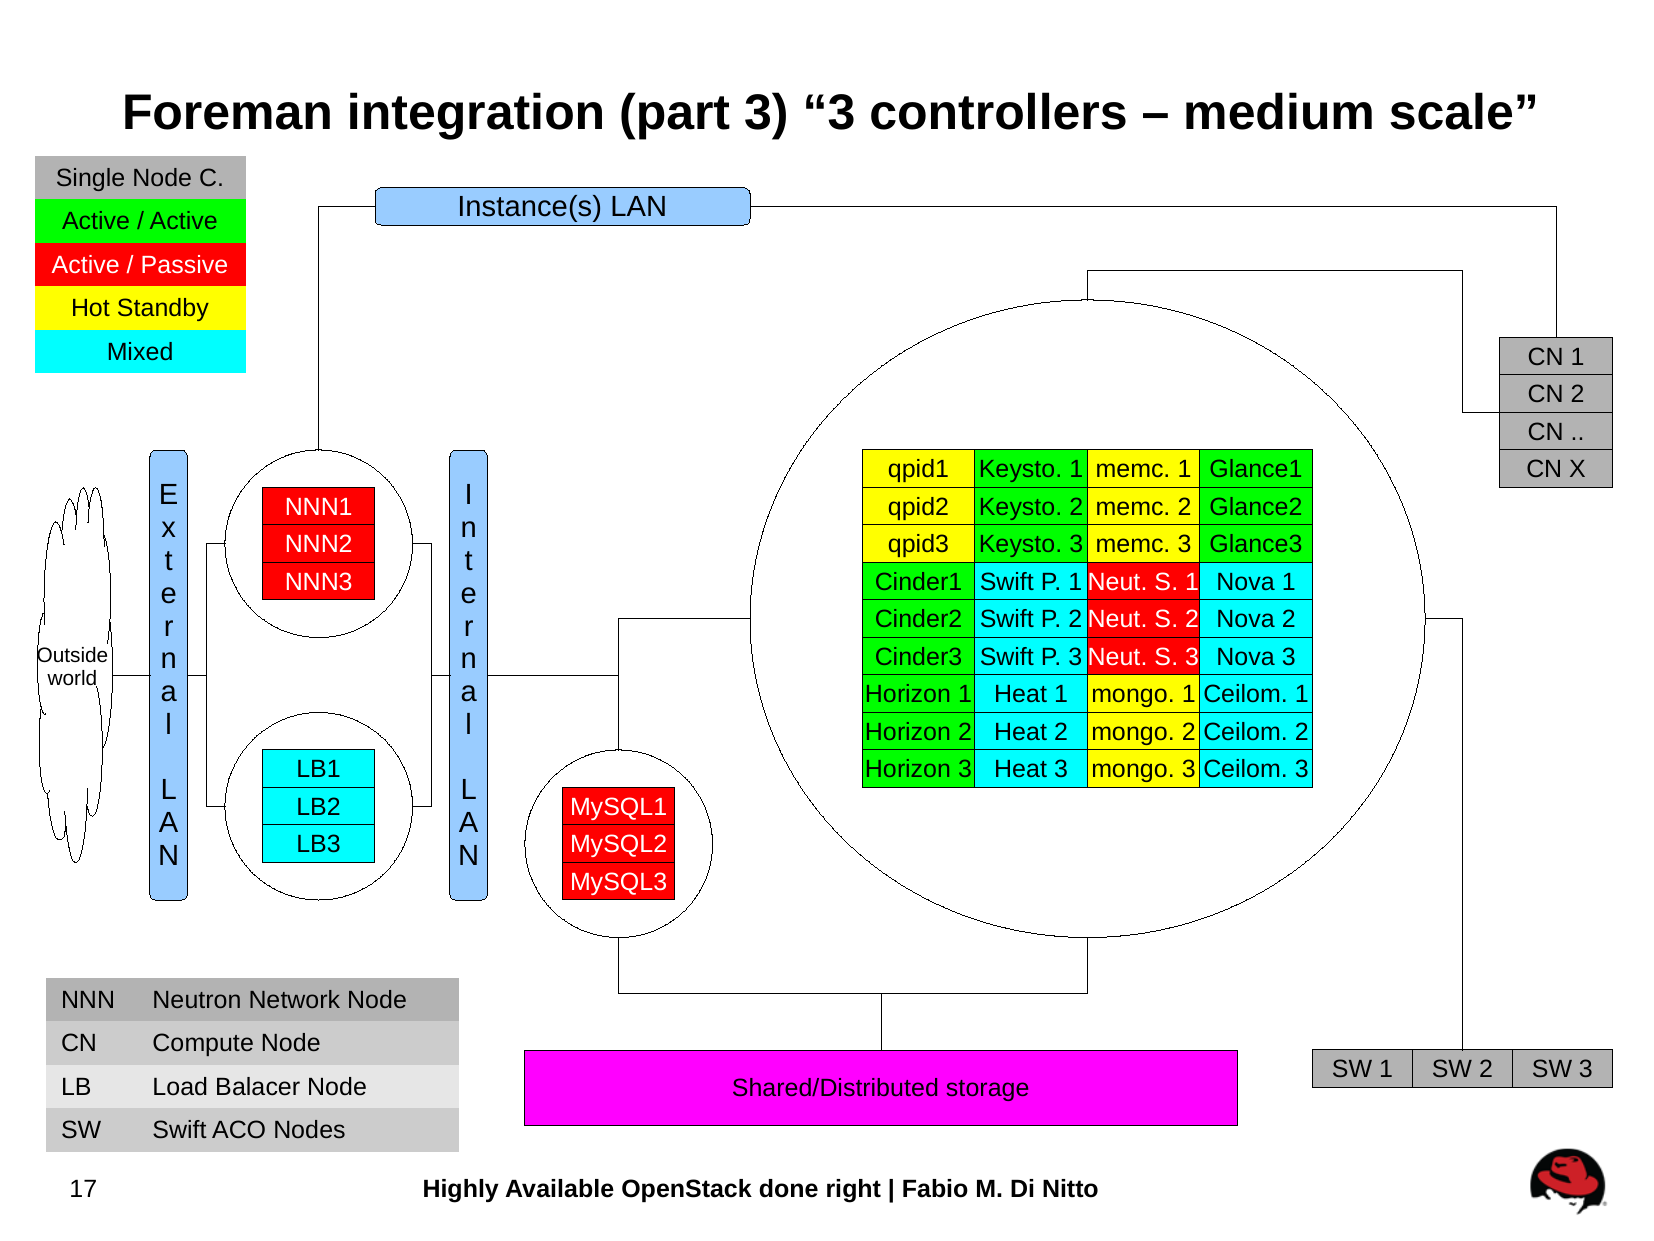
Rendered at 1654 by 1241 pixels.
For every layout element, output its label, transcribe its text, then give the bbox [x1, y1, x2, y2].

table_cell Compute Node [138, 1021, 459, 1065]
text_box SW 2 [1412, 1049, 1512, 1088]
table_cell Hot Standby [35, 286, 246, 330]
table_header Single Node C. [35, 156, 246, 199]
table_cell Active / Passive [35, 243, 246, 286]
text_box Heat 2 [974, 712, 1087, 749]
text_box Ceilom. 2 [1199, 712, 1313, 749]
text_box [224, 449, 413, 638]
text_box Ceilom. 1 [1199, 674, 1313, 712]
text_box Cinder2 [862, 599, 974, 637]
table_header Neutron Network Node [138, 978, 459, 1021]
table_cell Swift ACO Nodes [138, 1108, 459, 1152]
text_box NNN2 [262, 524, 375, 562]
table_cell CN [46, 1021, 138, 1065]
text_box memc. 2 [1087, 487, 1199, 524]
text_box Cinder1 [862, 562, 974, 599]
picture [1529, 1146, 1613, 1224]
table_cell SW [46, 1108, 138, 1152]
text_box [224, 712, 413, 901]
text_box Glance2 [1199, 487, 1313, 524]
text_box Heat 1 [974, 674, 1087, 712]
text_box Glance3 [1199, 524, 1313, 562]
text_box qpid1 [862, 449, 974, 487]
text_box Keysto. 3 [974, 524, 1087, 562]
text_box memc. 3 [1087, 524, 1199, 562]
text_box [750, 299, 1426, 938]
table_cell Active / Active [35, 199, 246, 243]
text_box Cinder3 [862, 637, 974, 674]
text_box Neut. S. 1 [1087, 562, 1199, 599]
text_box NNN1 [262, 487, 375, 524]
text_box Keysto. 2 [974, 487, 1087, 524]
text_box memc. 1 [1087, 449, 1199, 487]
text_box CN .. [1499, 412, 1613, 449]
text_box Instance(s) LAN [375, 188, 751, 226]
text_box MySQL3 [562, 862, 675, 900]
text_box E x t e r n a l L A N [149, 450, 188, 901]
text_box Horizon 3 [862, 749, 974, 788]
text_box Horizon 2 [862, 712, 974, 749]
text_box MySQL1 [562, 787, 675, 824]
text_box Neut. S. 3 [1087, 637, 1199, 674]
text_box Keysto. 1 [974, 449, 1087, 487]
text_box Glance1 [1199, 449, 1313, 487]
text_box LB2 [262, 787, 375, 824]
text_box Neut. S. 2 [1087, 599, 1199, 637]
text_box Nova 2 [1199, 599, 1313, 637]
text_box qpid3 [862, 524, 974, 562]
table_cell Mixed [35, 330, 246, 373]
title Foreman integration (part 3) “3 controllers – medium scale” [86, 37, 1576, 188]
text_box CN 1 [1499, 337, 1613, 374]
text_box SW 1 [1312, 1049, 1412, 1088]
text_box LB1 [262, 749, 375, 787]
table_cell LB [46, 1065, 138, 1108]
text_box MySQL2 [562, 824, 675, 862]
text_box Swift P. 1 [974, 562, 1087, 599]
text_box qpid2 [862, 487, 974, 524]
table_cell Load Balacer Node [138, 1065, 459, 1108]
text_box SW 3 [1512, 1049, 1613, 1088]
text_box Outside world [37, 487, 113, 863]
text_box CN 2 [1499, 374, 1613, 412]
text_box Swift P. 3 [974, 637, 1087, 674]
text_box Nova 3 [1199, 637, 1313, 674]
table_header NNN [46, 978, 138, 1021]
text_box CN X [1499, 449, 1613, 488]
text_box Horizon 1 [862, 674, 974, 712]
text_box mongo. 2 [1087, 712, 1199, 749]
text_box Nova 1 [1199, 562, 1313, 599]
text_box NNN3 [262, 562, 375, 600]
text_box mongo. 3 [1087, 749, 1199, 788]
text_box Swift P. 2 [974, 599, 1087, 637]
text_box I n t e r n a l L A N [449, 450, 488, 901]
text_box LB3 [262, 824, 375, 863]
text_box [524, 749, 713, 938]
text_box Shared/Distributed storage [524, 1050, 1238, 1126]
text_box mongo. 1 [1087, 674, 1199, 712]
text_box Ceilom. 3 [1199, 749, 1313, 788]
text_box Heat 3 [974, 749, 1087, 788]
